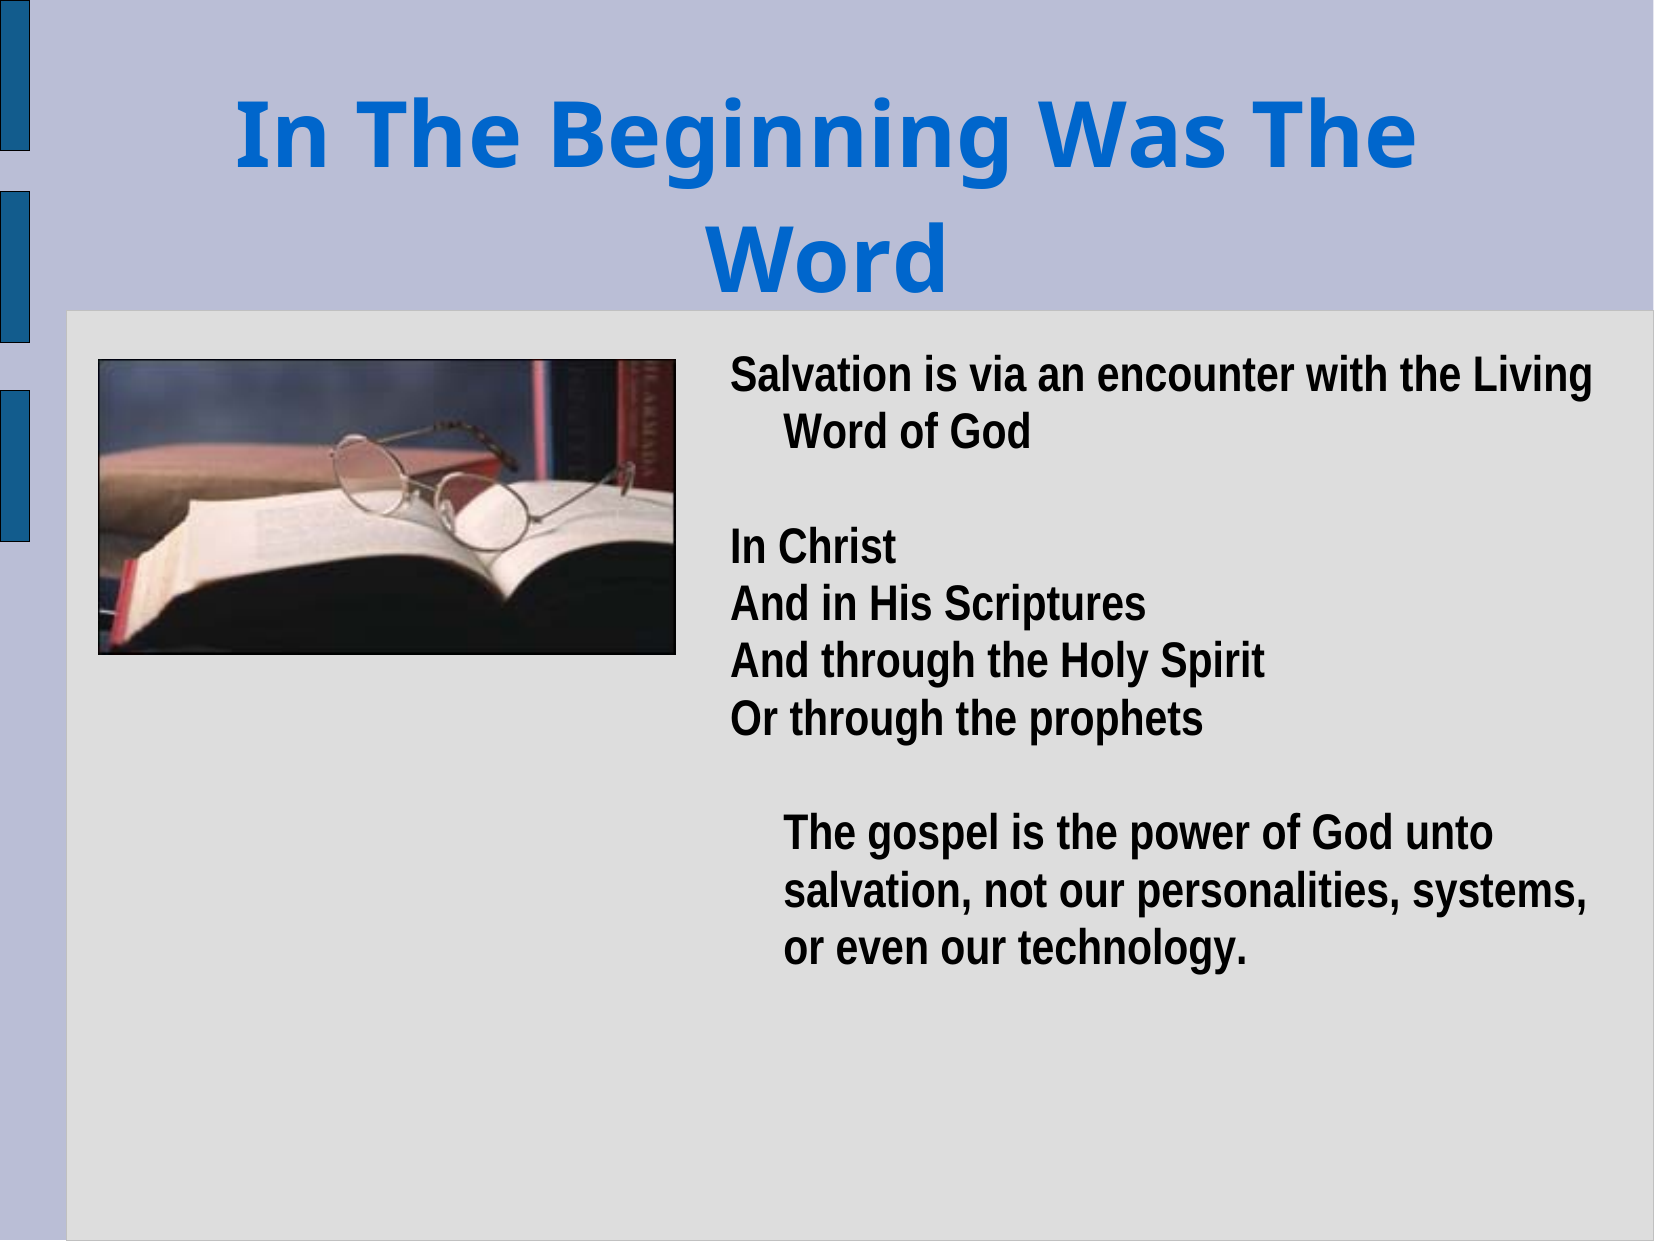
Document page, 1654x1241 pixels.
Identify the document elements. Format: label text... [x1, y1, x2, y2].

title In The Beginning Was The Word [121, 91, 1534, 299]
picture [98, 359, 676, 655]
list Salvation is via an encounter with the Living Word of God In Christ And in His Scriptures And through the Holy Spirit Or through the prophets The gospel is the power of God unto salvation, not our personalities, systems, or even our technology. [712, 344, 1613, 1127]
